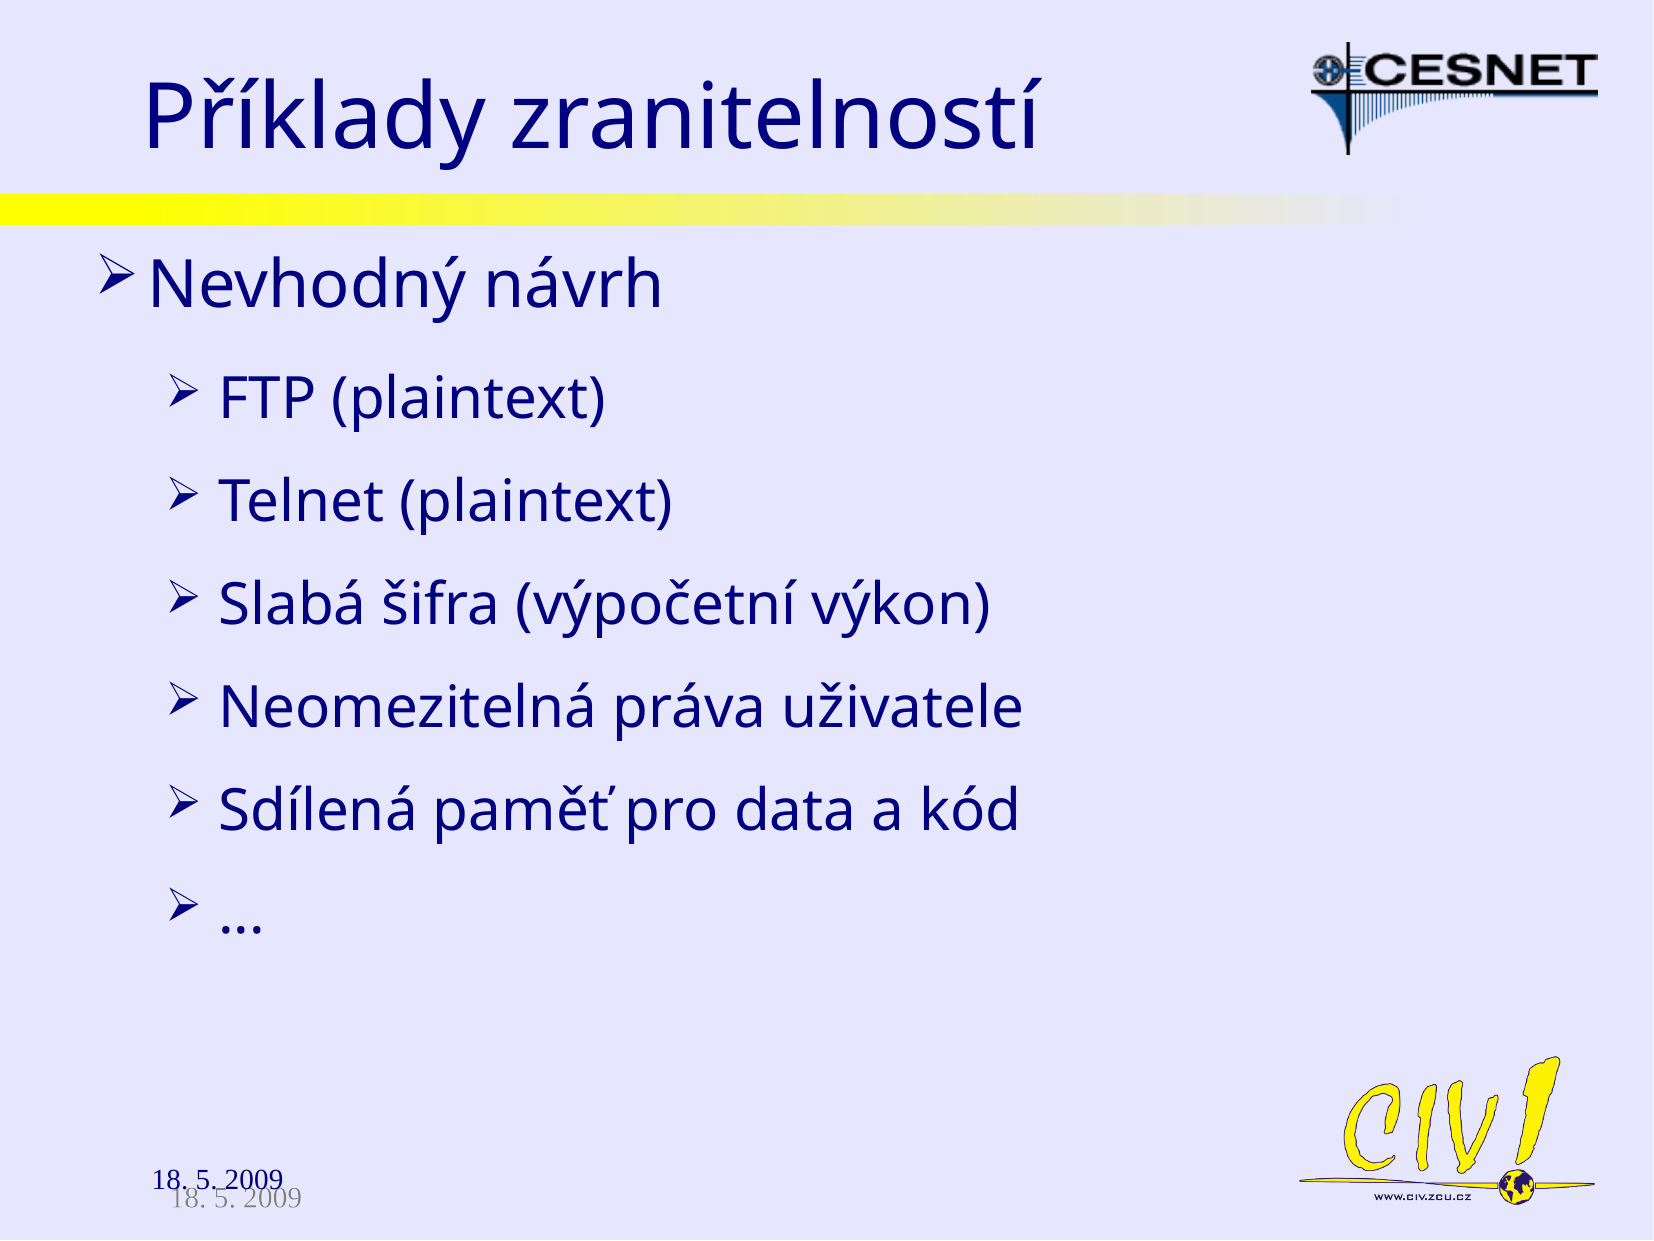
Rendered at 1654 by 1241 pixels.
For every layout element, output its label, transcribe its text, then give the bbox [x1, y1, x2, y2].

picture [1311, 42, 1598, 155]
title Příklady zranitelností [82, 49, 1571, 178]
list Nevhodný návrh FTP (plaintext) Telnet (plaintext) Slabá šifra (výpočetní výkon) Neomezitelná práva uživatele Sdílená paměť pro data a kód ... [76, 236, 1565, 1125]
picture [1299, 1056, 1595, 1205]
